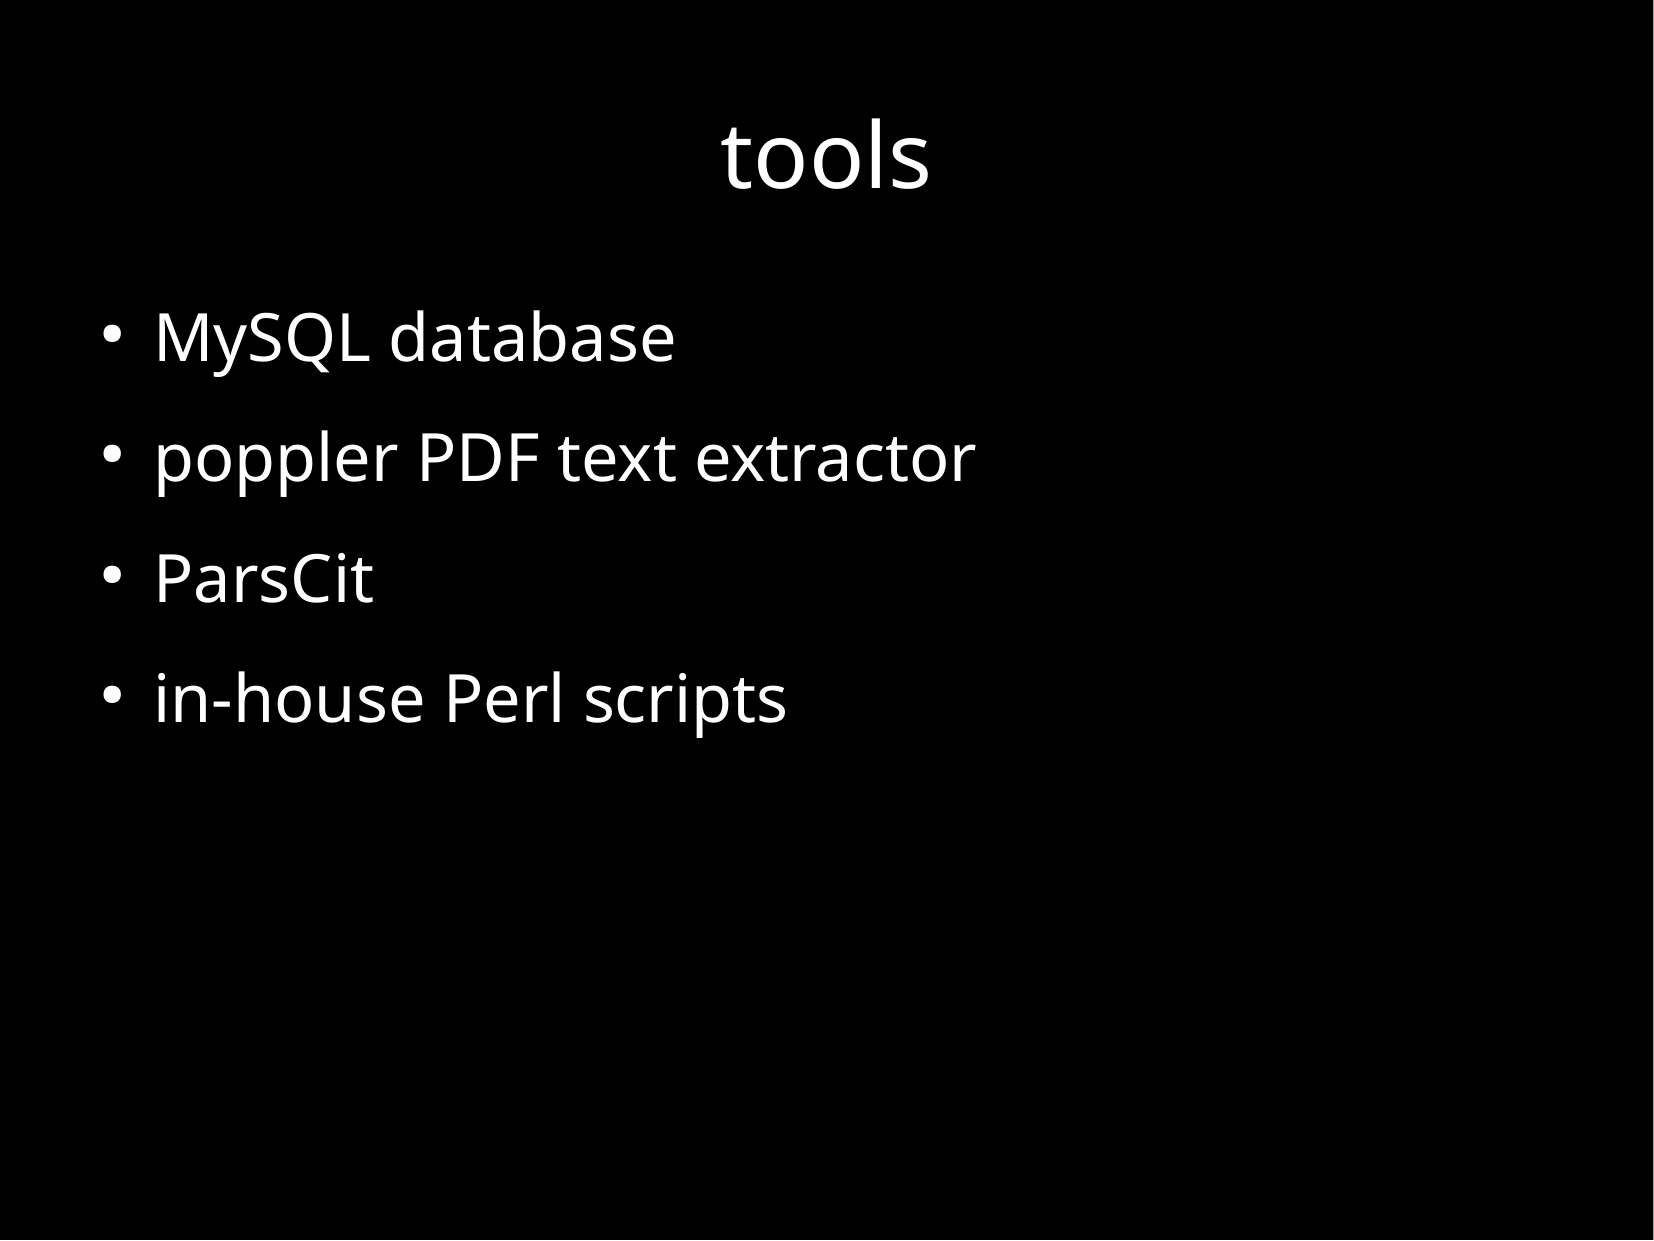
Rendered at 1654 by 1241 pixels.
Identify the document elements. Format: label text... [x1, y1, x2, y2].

title tools [82, 49, 1571, 257]
list MySQL database poppler PDF text extractor ParsCit in-house Perl scripts [82, 290, 1571, 1010]
